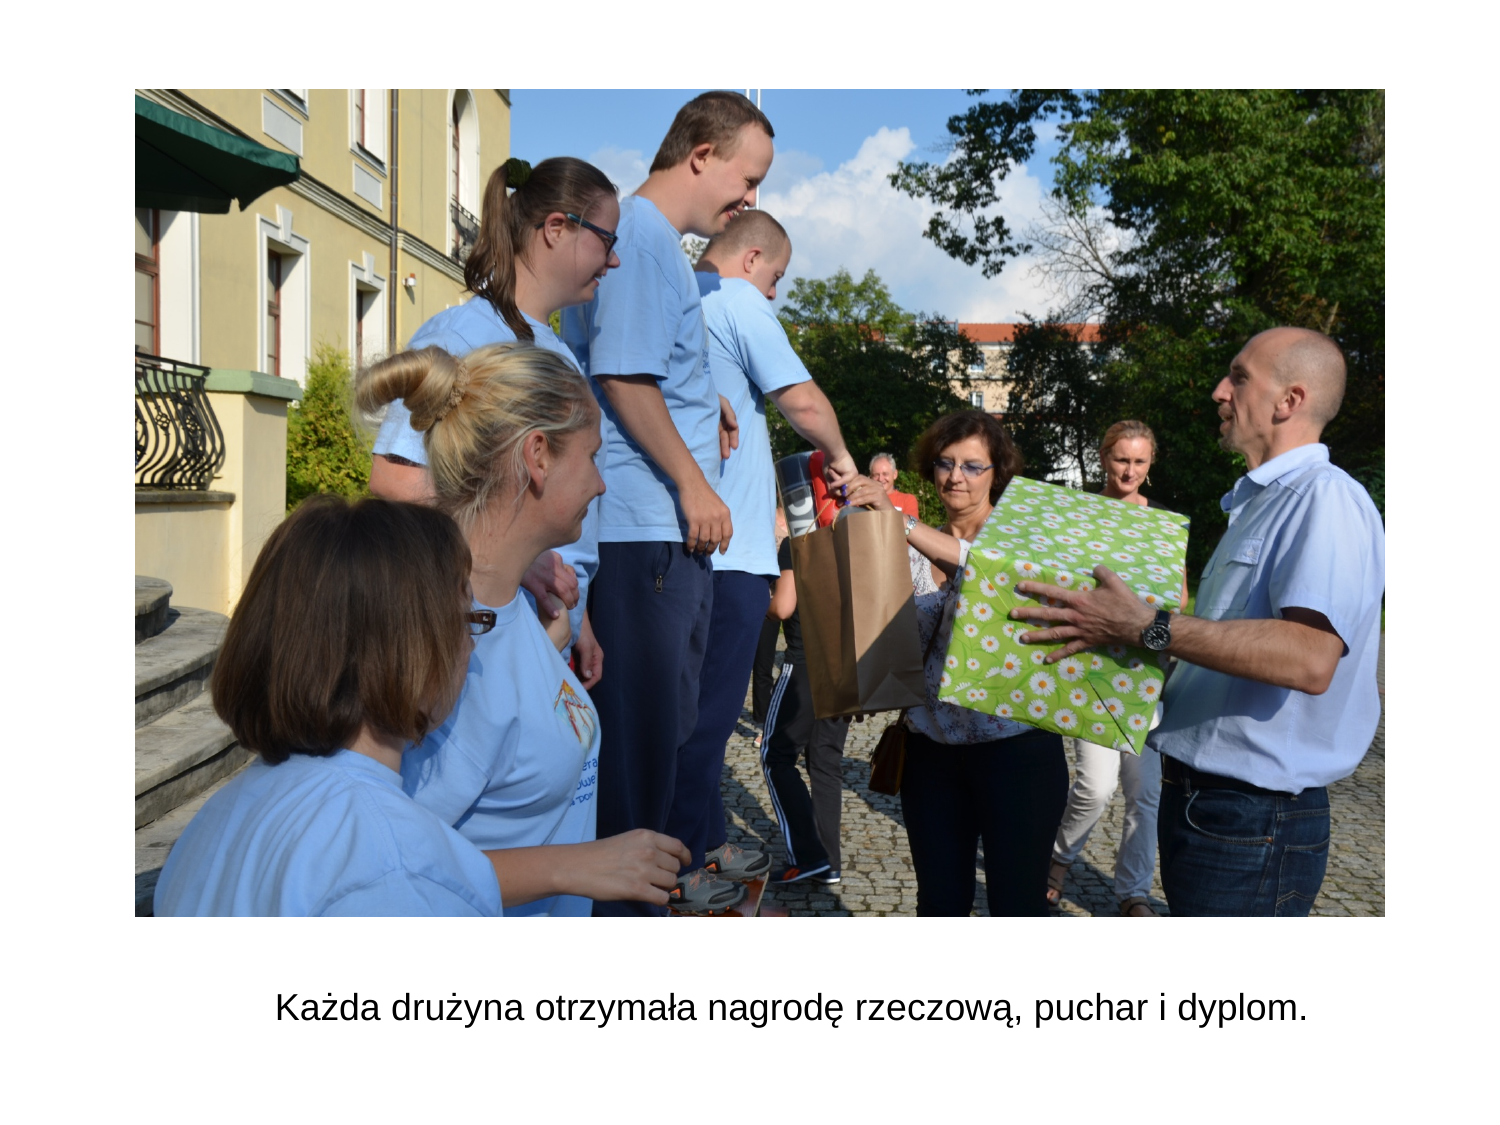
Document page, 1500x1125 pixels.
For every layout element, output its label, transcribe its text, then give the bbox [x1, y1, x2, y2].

picture [135, 89, 1385, 917]
text_box Każda drużyna otrzymała nagrodę rzeczową, puchar i dyplom. [259, 975, 1324, 1036]
